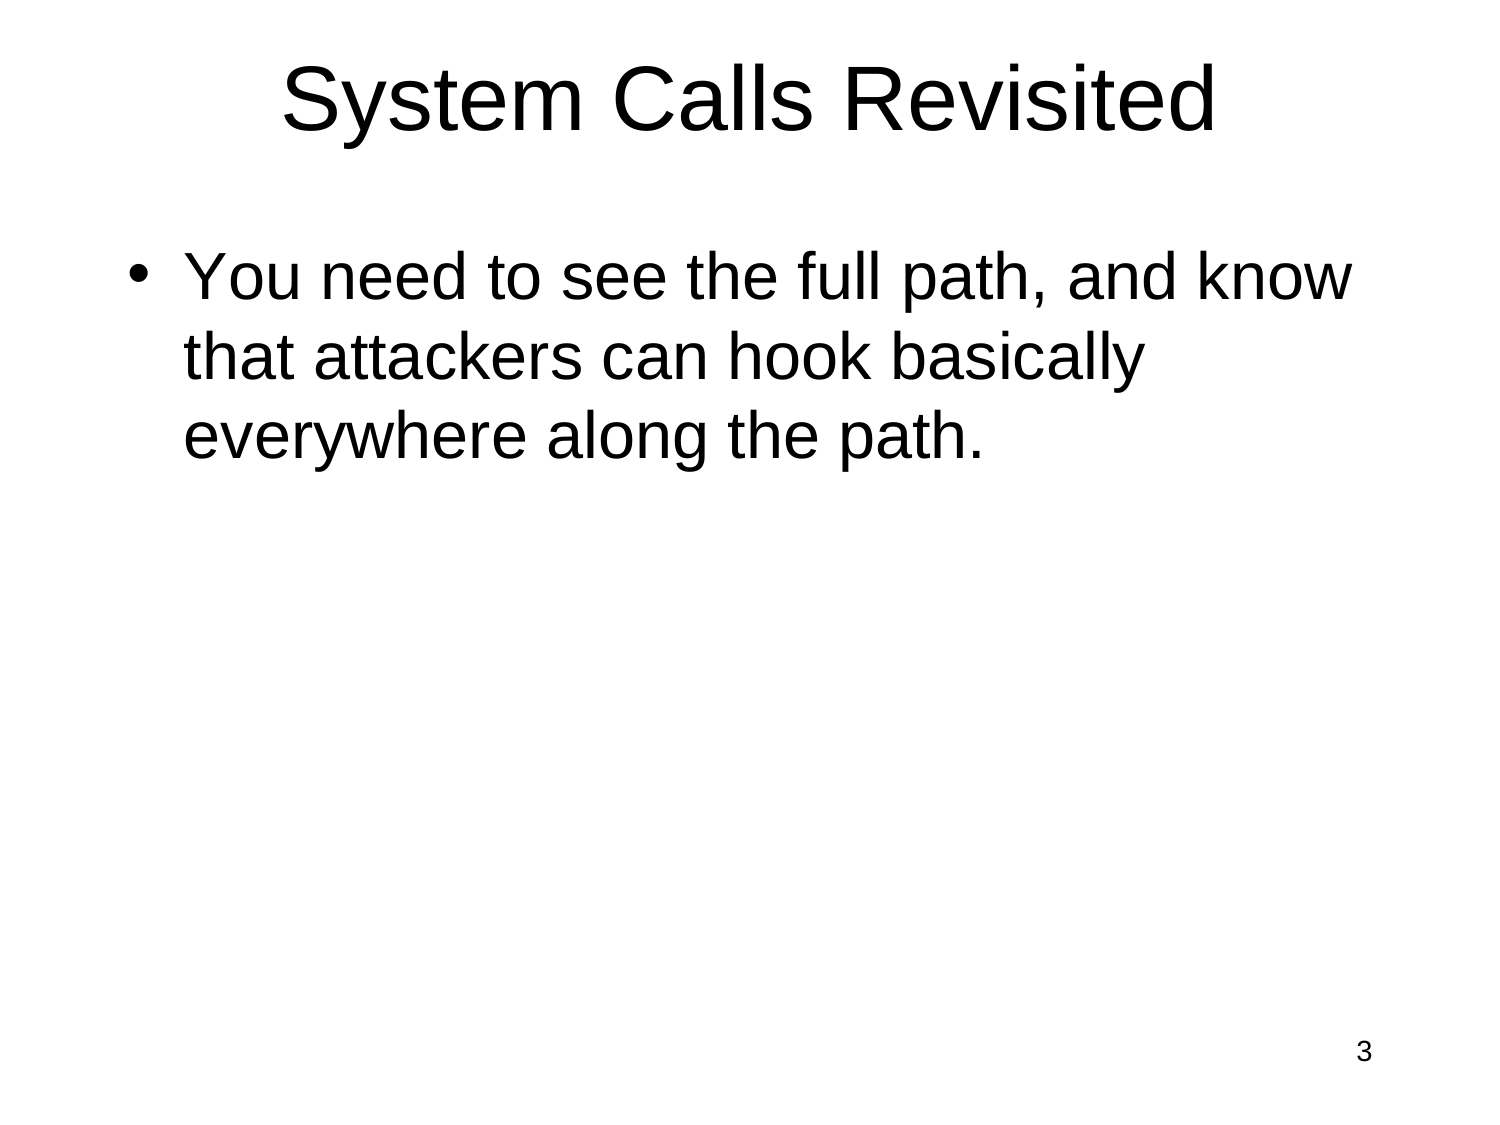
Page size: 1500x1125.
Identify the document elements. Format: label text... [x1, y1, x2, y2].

title System Calls Revisited [0, 0, 1500, 188]
text_box <number> [1074, 1025, 1388, 1101]
list You need to see the full path, and know that attackers can hook basically everywhere along the path. [112, 224, 1388, 1000]
